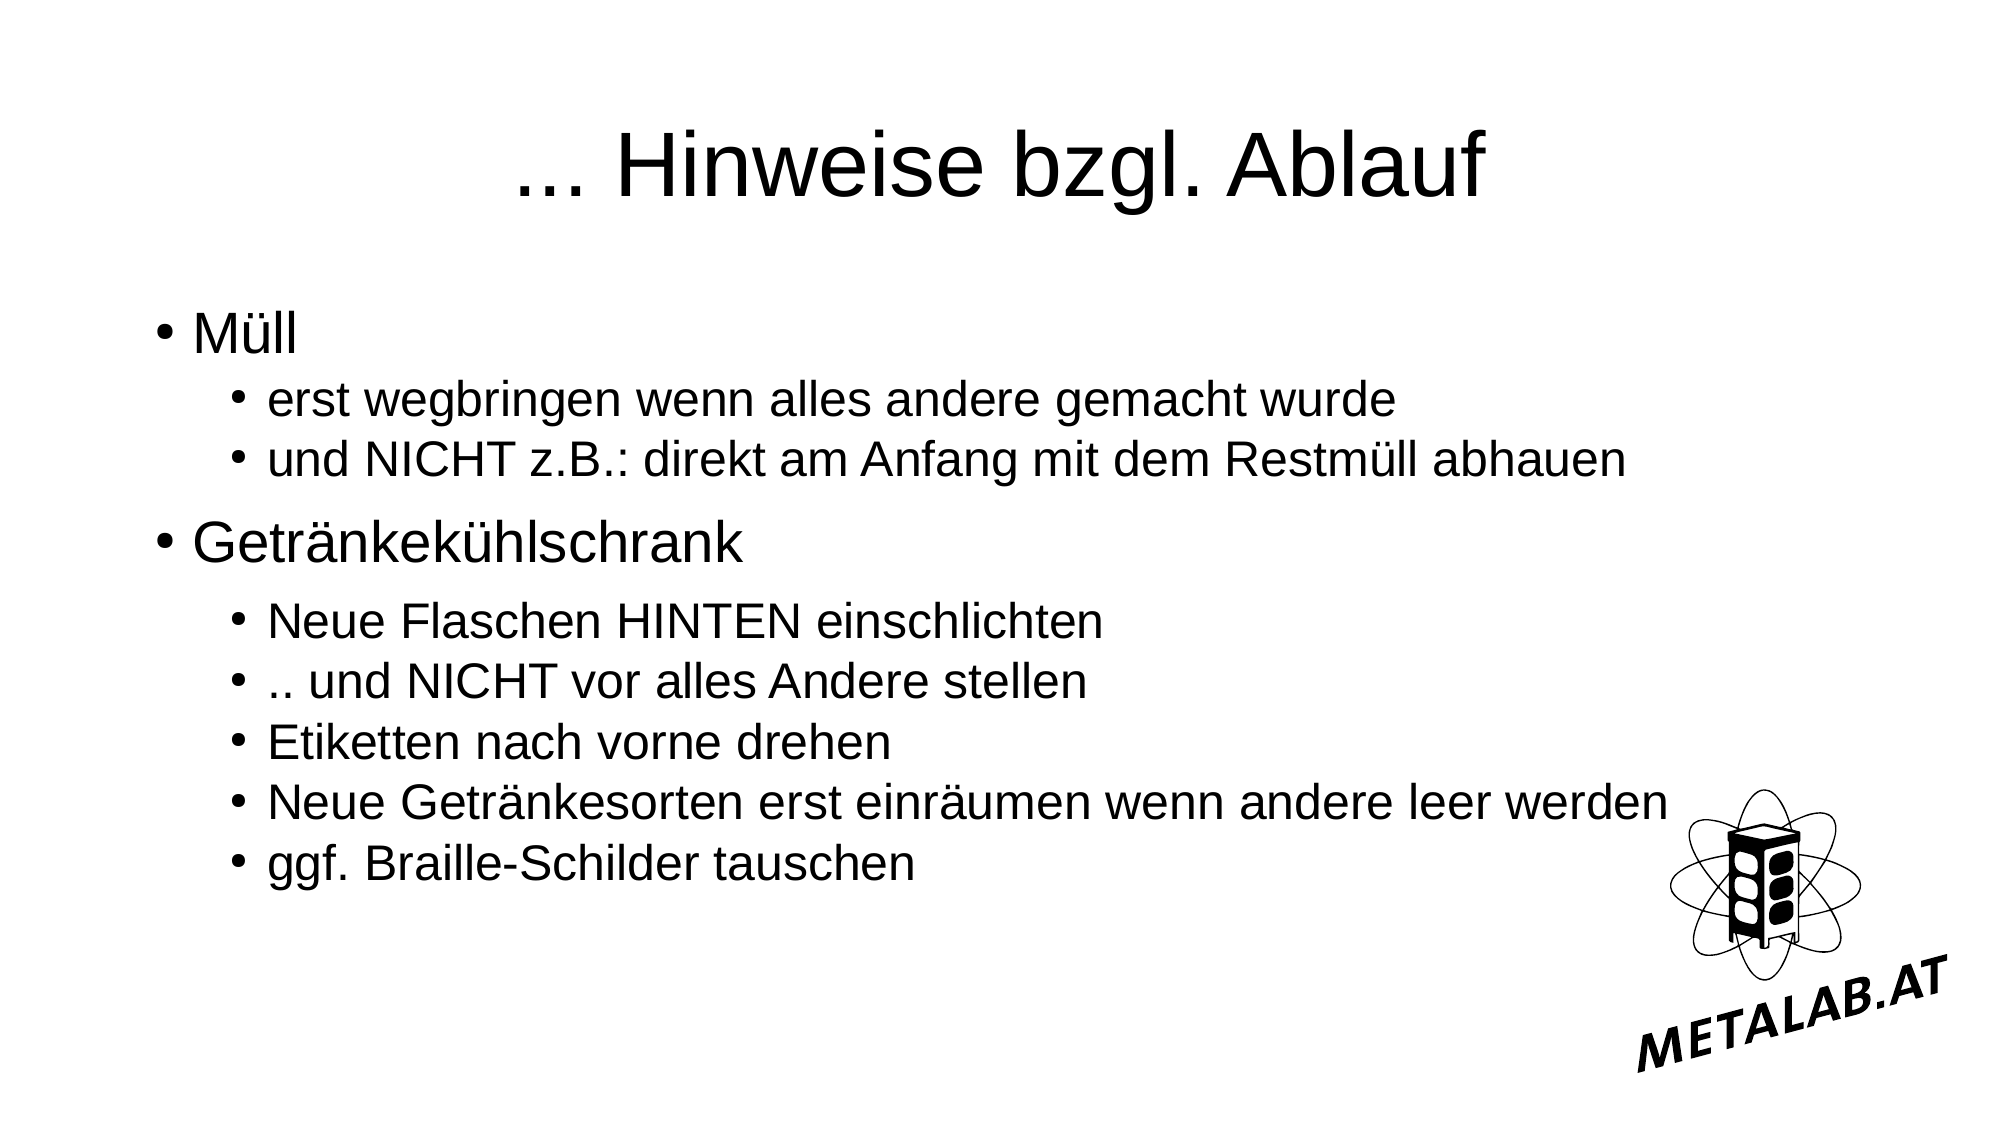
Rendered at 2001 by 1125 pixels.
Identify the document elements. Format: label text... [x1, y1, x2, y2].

title ... Hinweise bzgl. Ablauf [137, 59, 1863, 278]
list Müll erst wegbringen wenn alles andere gemacht wurde und NICHT z.B.: direkt am Anfang mit dem Restmüll abhauen Getränkekühlschrank Neue Flaschen HINTEN einschlichten .. und NICHT vor alles Andere stellen Etiketten nach vorne drehen Neue Getränkesorten erst einräumen wenn andere leer werden ggf. Braille-Schilder tauschen [137, 299, 1863, 1014]
